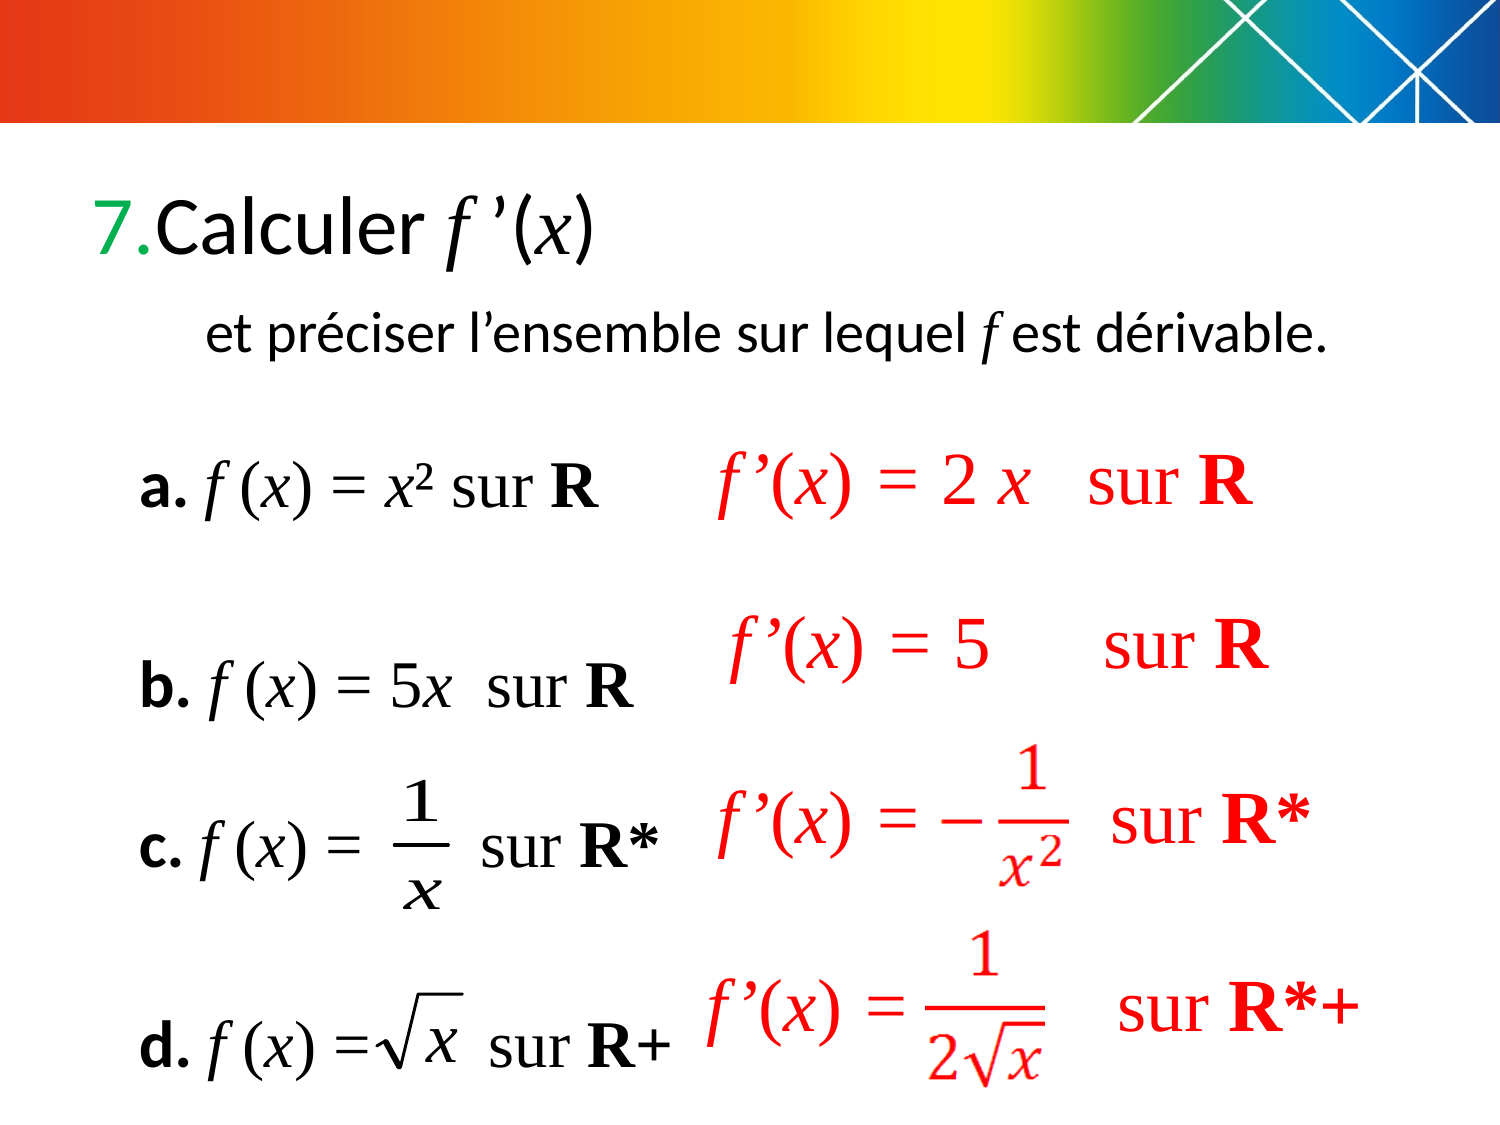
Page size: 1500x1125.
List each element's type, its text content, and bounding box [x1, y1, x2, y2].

picture [0, 0, 1358, 123]
chart [363, 978, 477, 1087]
chart [380, 761, 467, 924]
text_box f’(x) = 5 sur R [714, 585, 1325, 691]
text_box f’(x) = sur R* [703, 761, 937, 867]
title 7.Calculer f ’(x) [76, 164, 1500, 350]
text_box f’(x) = sur R* [1069, 761, 1372, 867]
text_box a. f (x) = x² sur R b. f (x) = 5x sur R c. f (x) = sur R* d. f (x) = sur R+ [123, 433, 786, 1125]
text_box f’(x) = sur R*+ [1045, 949, 1418, 1054]
text_box f’(x) = sur R*+ [691, 949, 925, 1054]
picture [1340, 0, 1500, 123]
text_box f’(x) = 2 x sur R [703, 421, 1313, 527]
text_box et préciser l’ensemble sur lequel f est dérivable. [190, 286, 1345, 372]
picture [937, 738, 1069, 901]
picture [925, 924, 1045, 1102]
